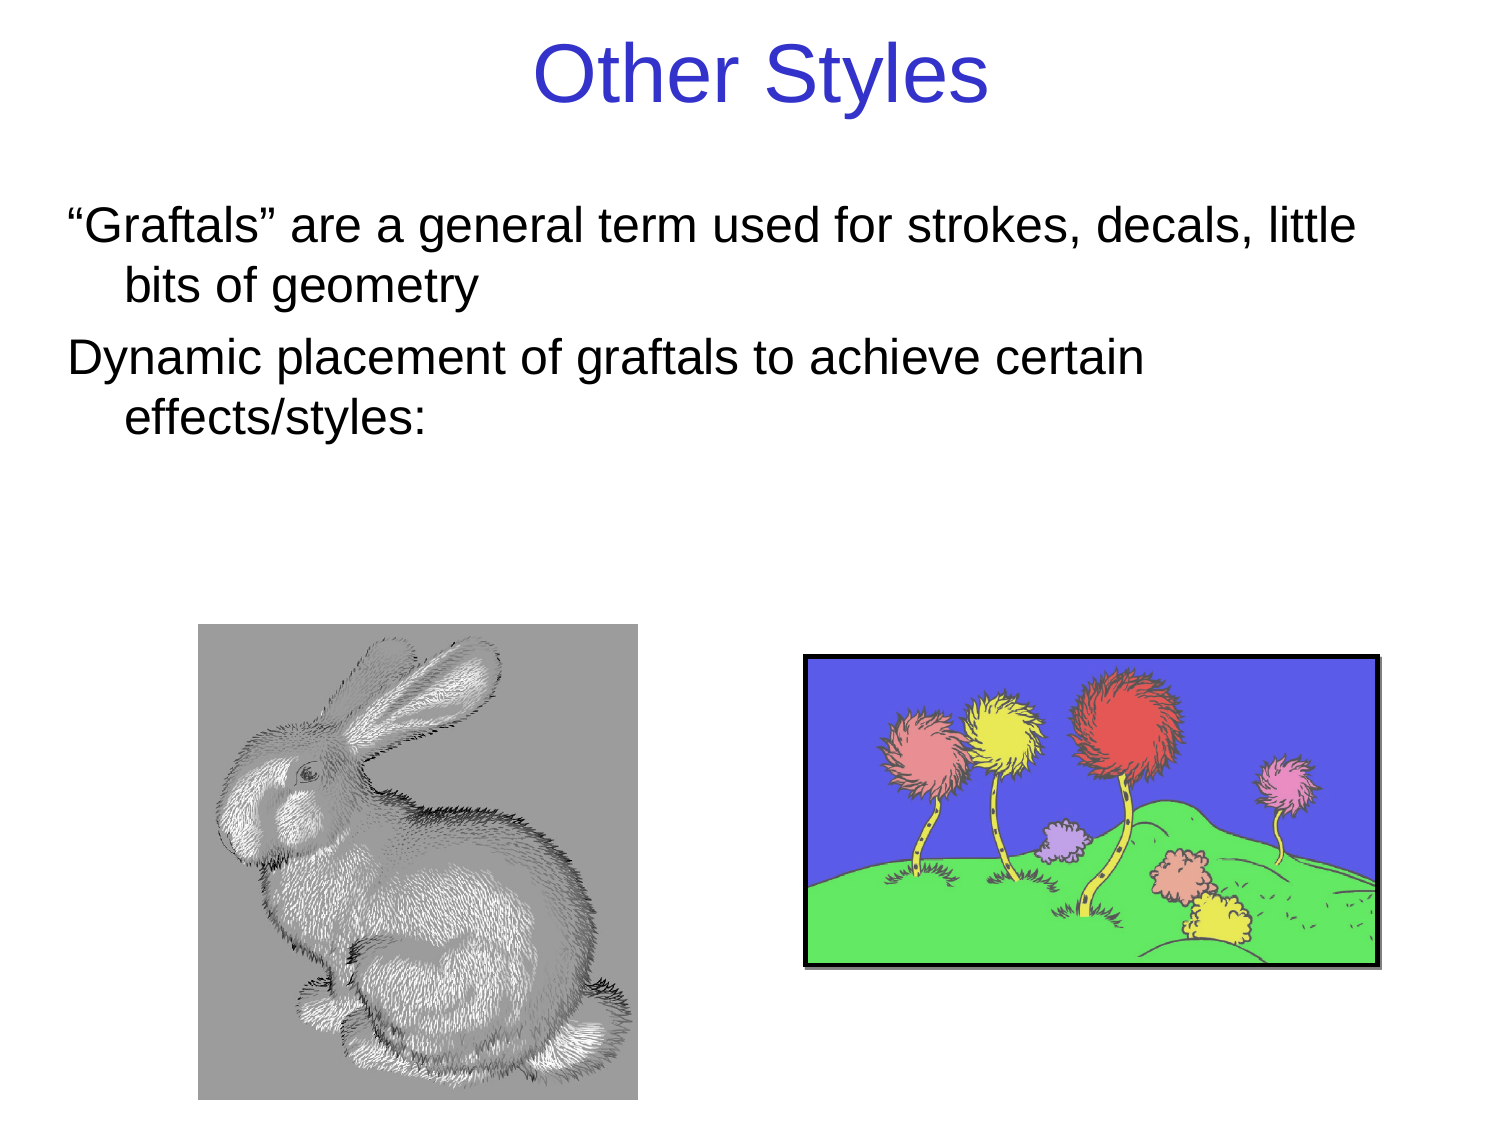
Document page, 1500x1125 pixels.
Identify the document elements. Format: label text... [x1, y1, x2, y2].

title Other Styles [123, 0, 1399, 138]
picture [807, 659, 1375, 963]
picture [198, 624, 638, 1101]
list “Graftals” are a general term used for strokes, decals, little bits of geometry Dynamic placement of graftals to achieve certain effects/styles: [53, 184, 1459, 1071]
